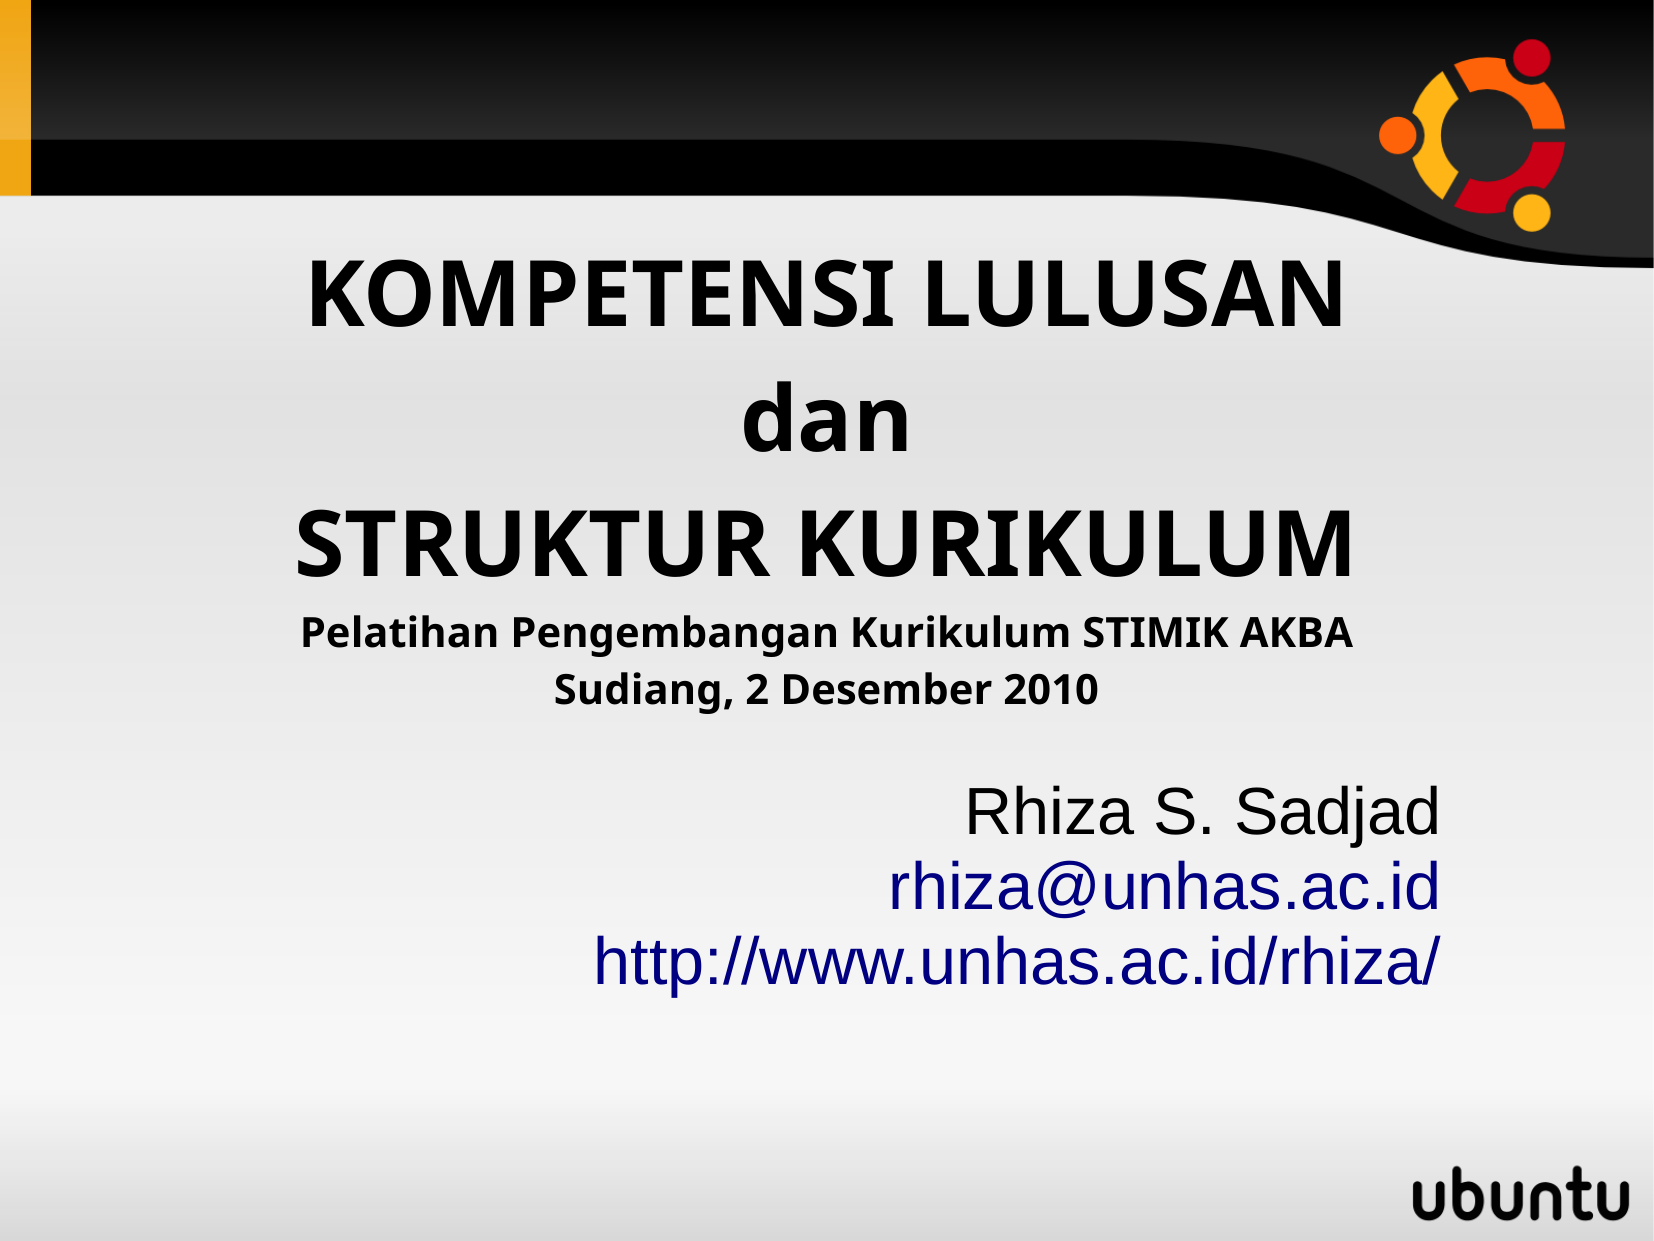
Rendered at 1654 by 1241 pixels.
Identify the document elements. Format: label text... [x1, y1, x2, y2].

picture [0, 0, 1654, 1241]
text_box KOMPETENSI LULUSAN dan STRUKTUR KURIKULUM Pelatihan Pengembangan Kurikulum STIMIK AKBA Sudiang, 2 Desember 2010 Rhiza S. Sadjad rhiza@unhas.ac.id http://www.unhas.ac.id/rhiza/ [196, 220, 1457, 1162]
